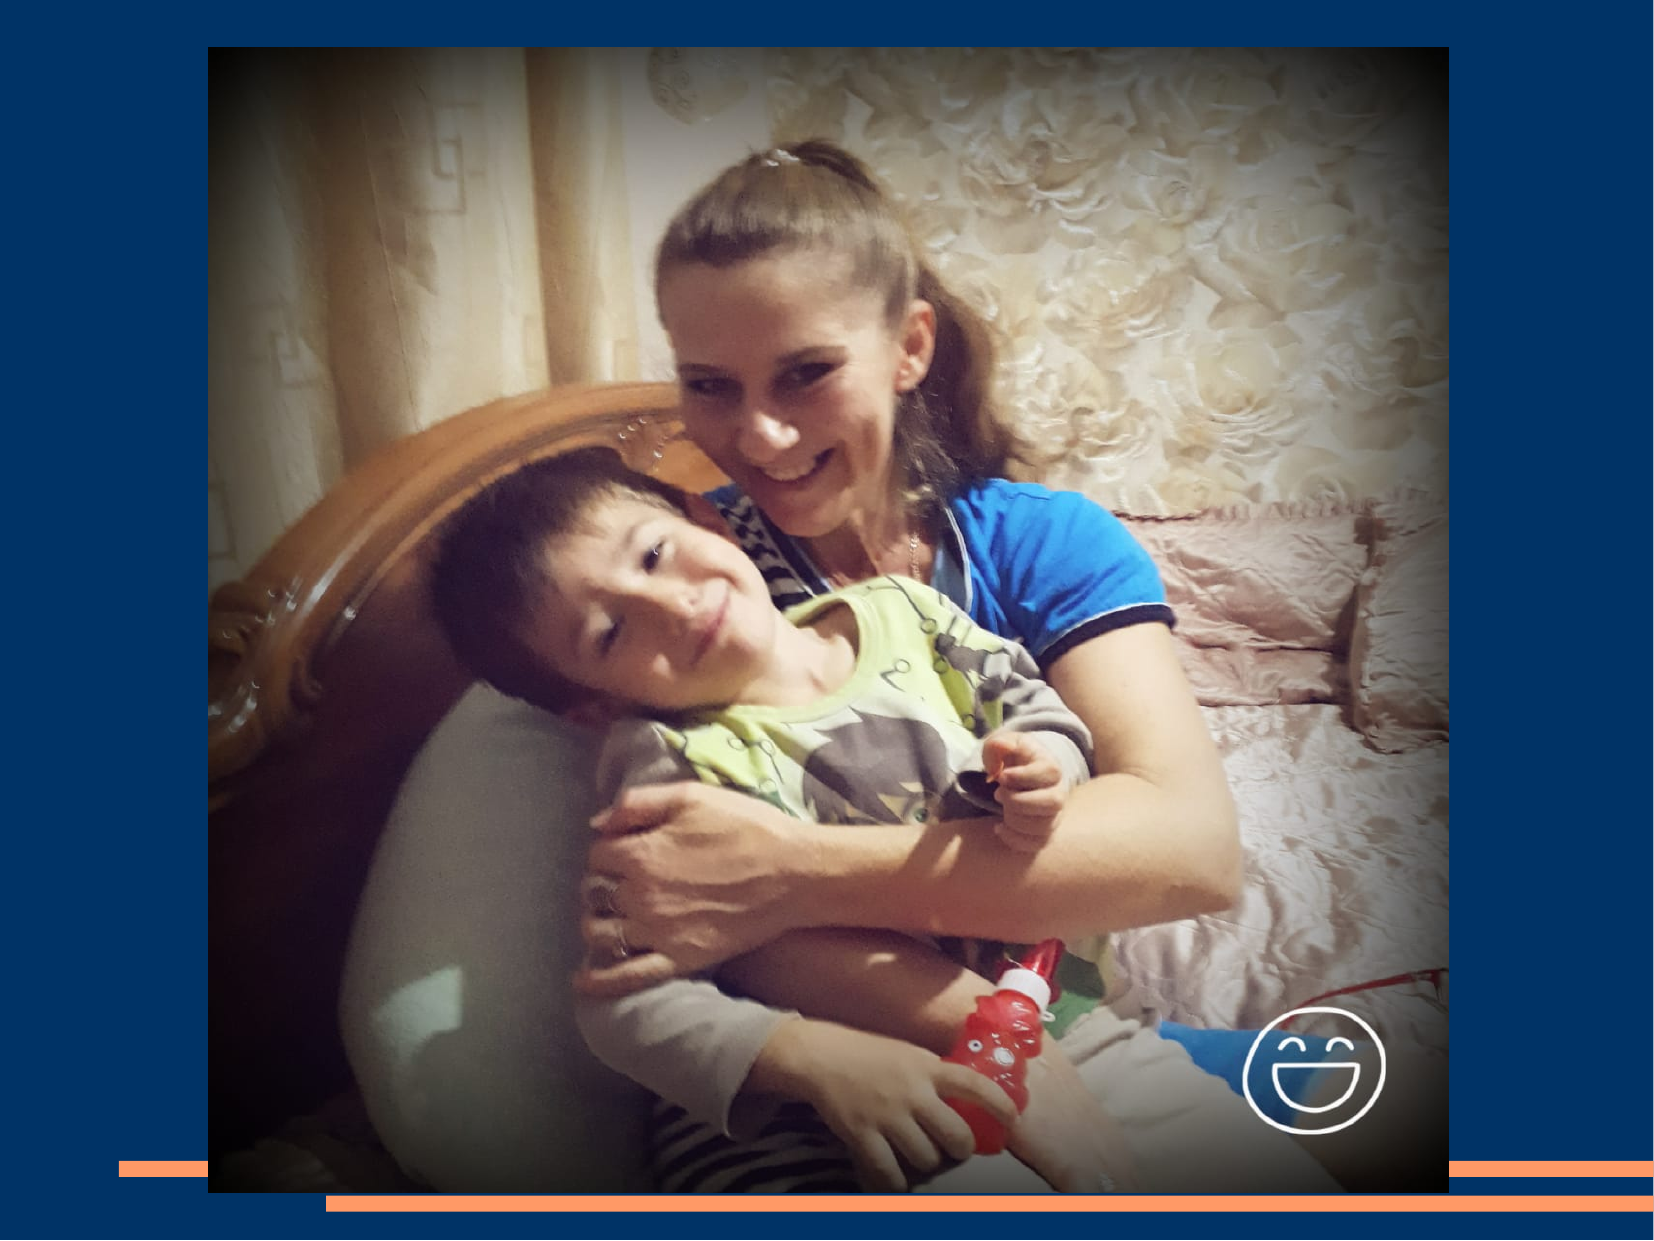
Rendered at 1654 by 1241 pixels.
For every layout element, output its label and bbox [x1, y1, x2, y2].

picture [208, 47, 1449, 1193]
